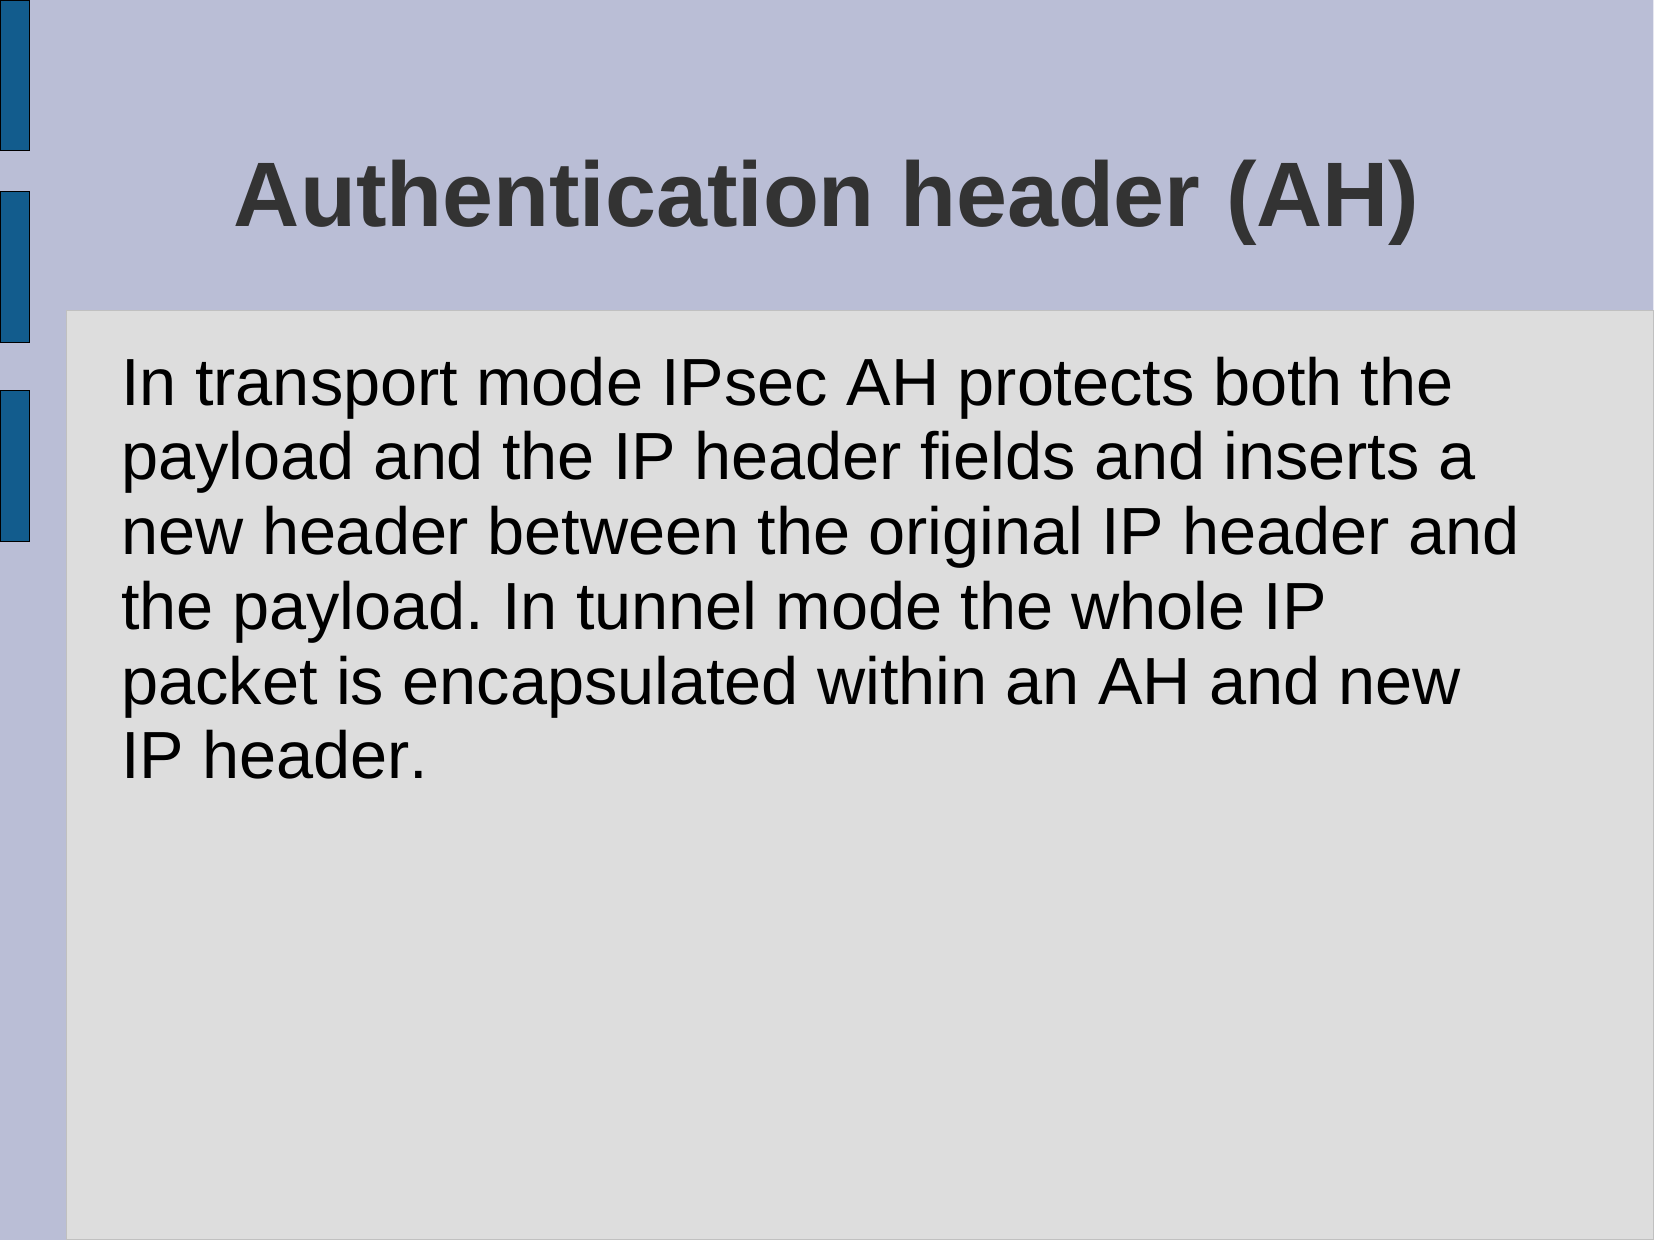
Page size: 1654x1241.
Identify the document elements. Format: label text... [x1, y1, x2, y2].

list In transport mode IPsec AH protects both the payload and the IP header fields and inserts a new header between the original IP header and the payload. In tunnel mode the whole IP packet is encapsulated within an AH and new IP header. [121, 344, 1534, 1127]
title Authentication header (AH) [121, 91, 1534, 299]
